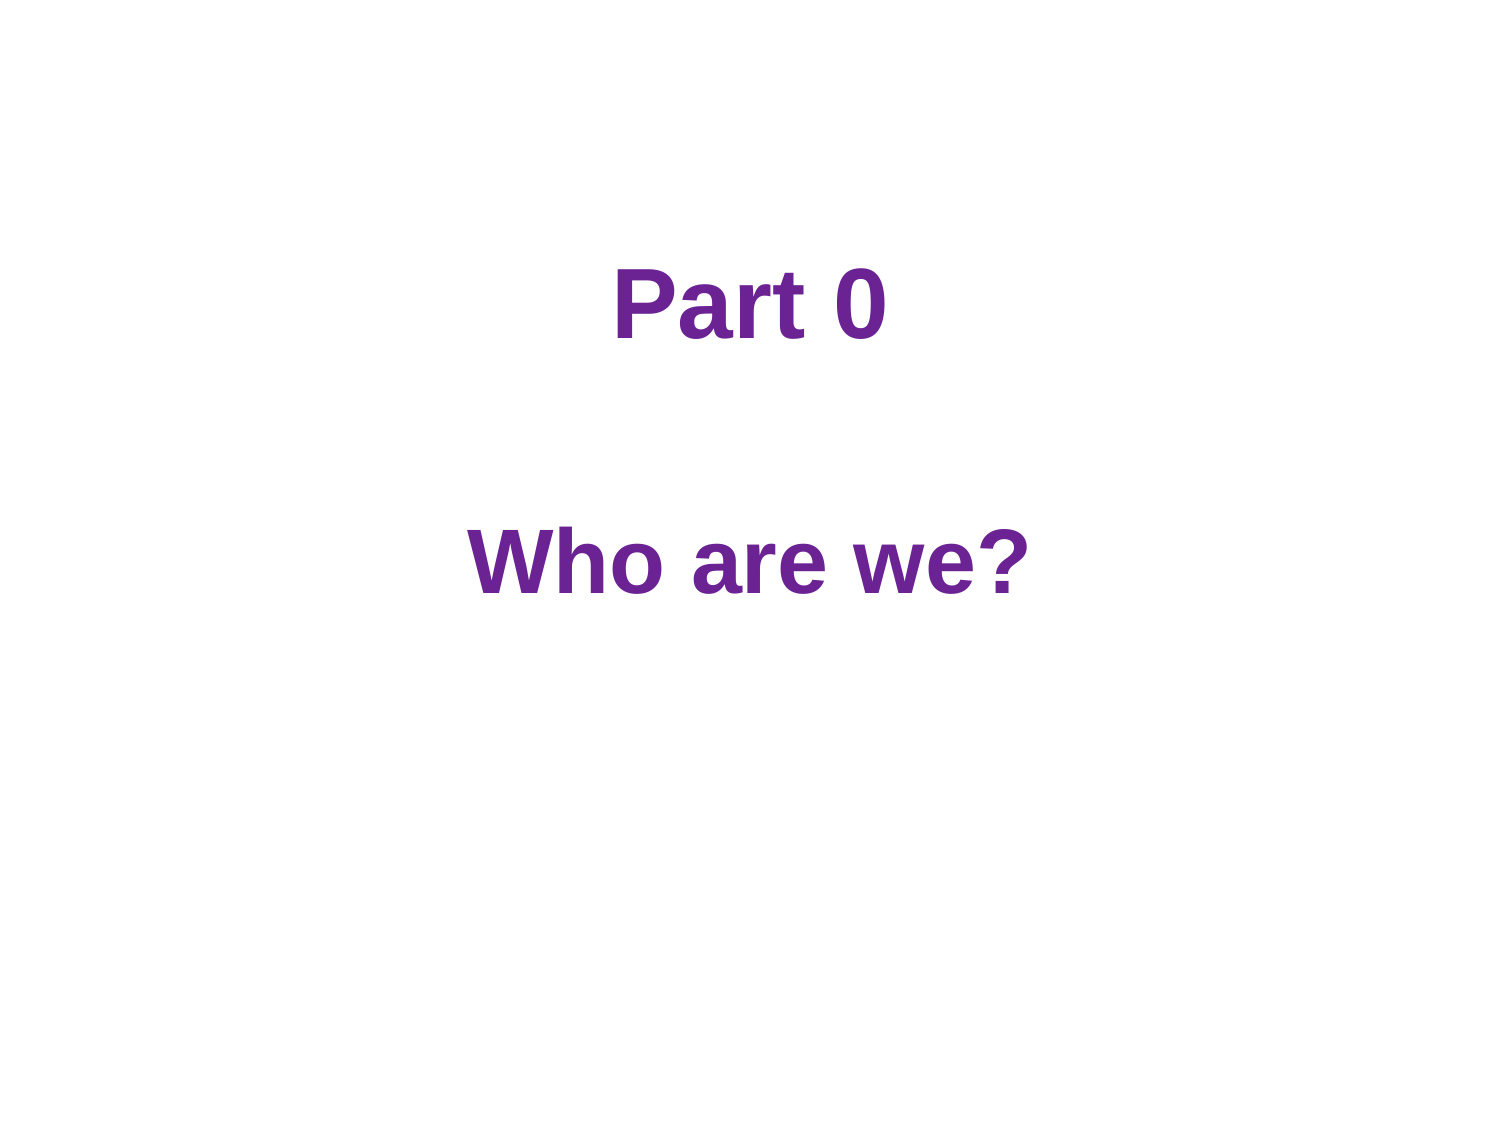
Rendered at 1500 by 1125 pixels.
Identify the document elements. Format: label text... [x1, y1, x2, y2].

text_box Part 0 Who are we? [75, 44, 1426, 916]
